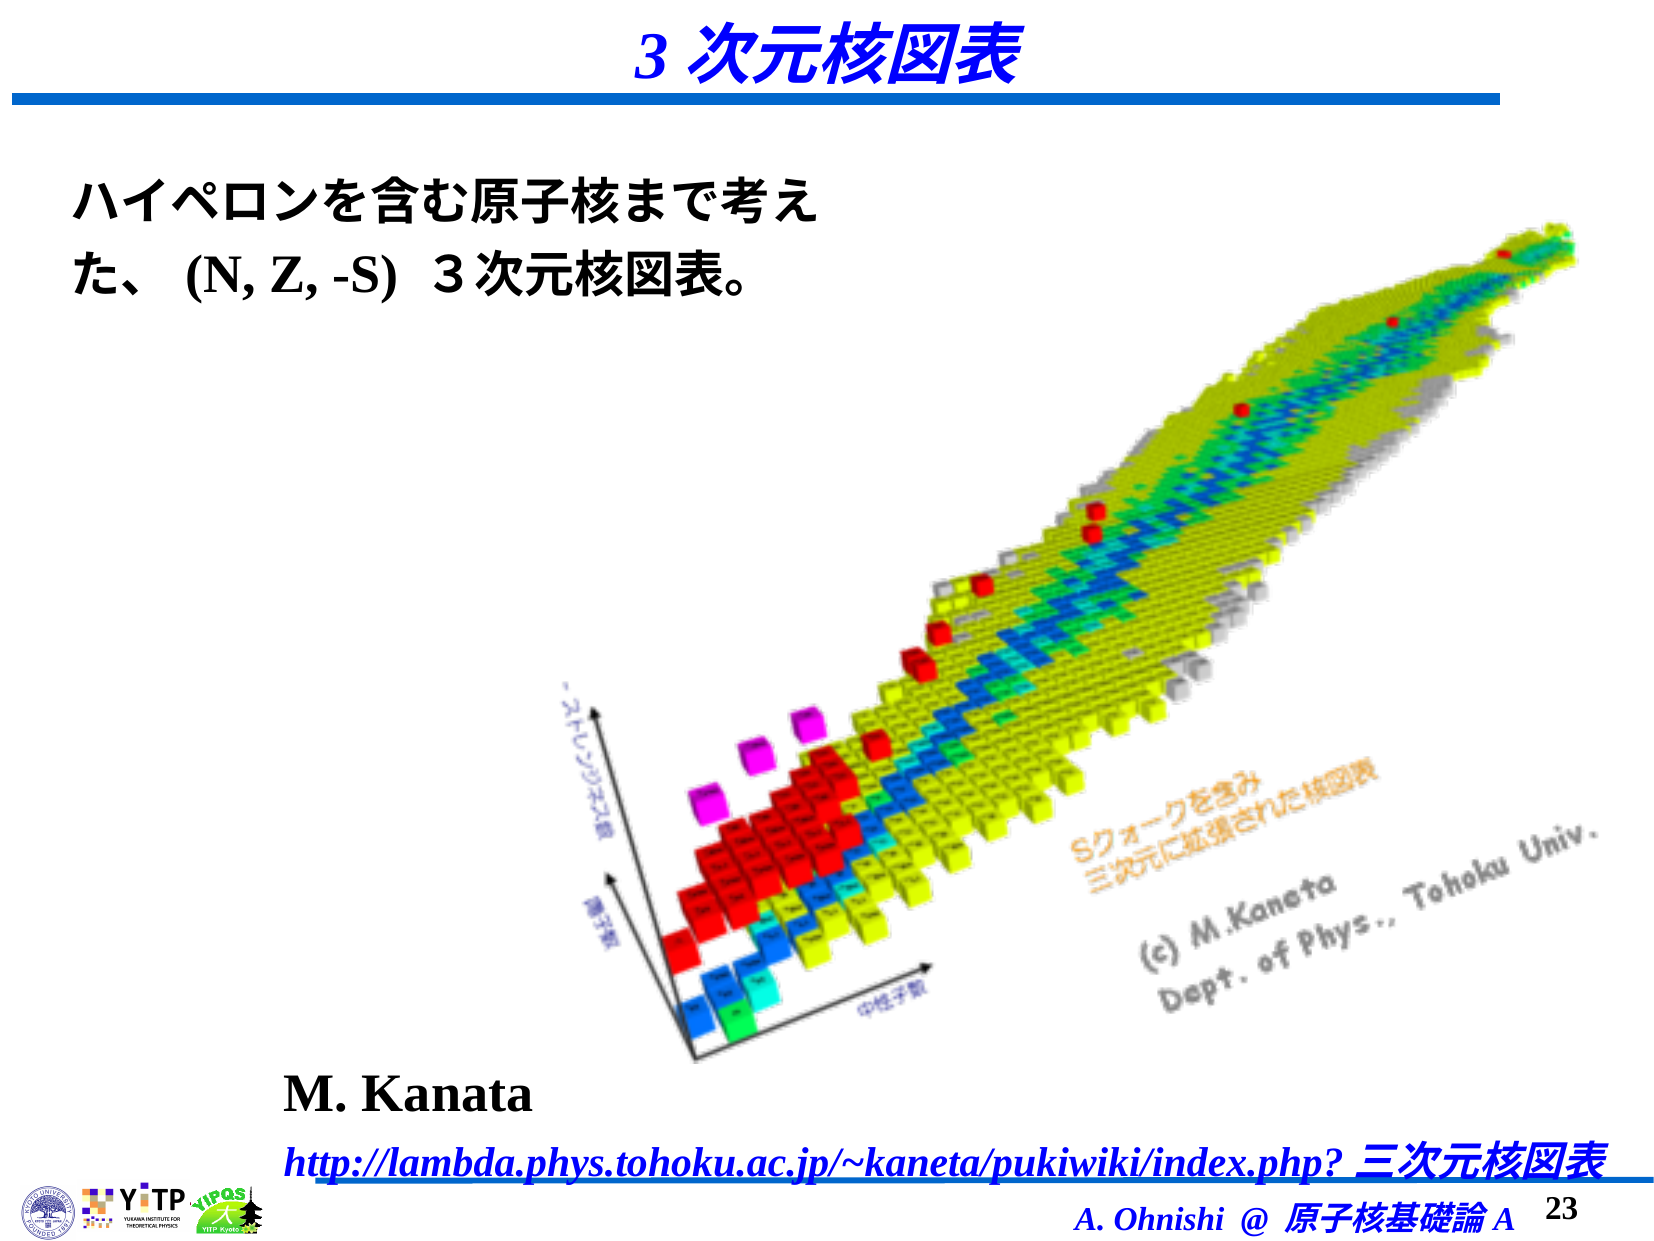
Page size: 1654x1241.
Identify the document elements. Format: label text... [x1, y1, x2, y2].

picture [77, 1179, 263, 1234]
title 3次元核図表 [0, 0, 1654, 99]
picture [20, 1185, 76, 1241]
text_box M. Kanata [283, 1062, 579, 1124]
picture [634, 272, 664, 289]
text_box ハイペロンを含む原子核まで考えた、(N, Z, -S) ３次元核図表。 [70, 161, 898, 272]
picture [555, 218, 1607, 1064]
text_box http://lambda.phys.tohoku.ac.jp/~kaneta/pukiwiki/index.php?三次元核図表 [283, 1127, 1642, 1188]
